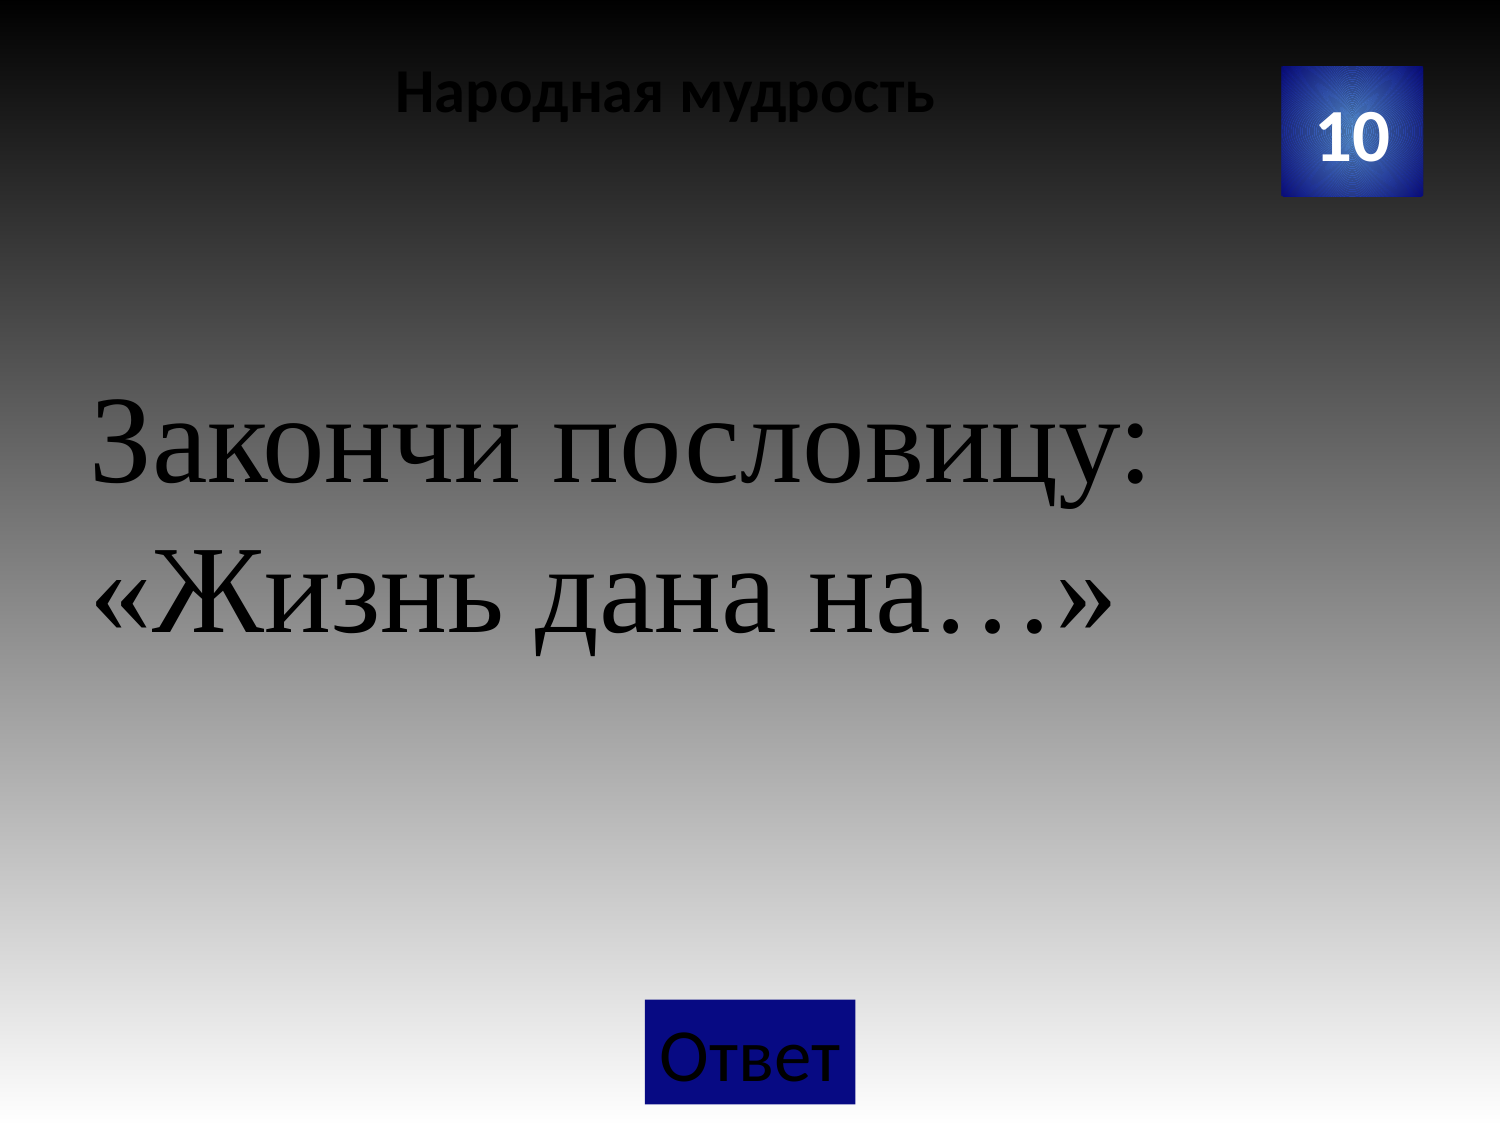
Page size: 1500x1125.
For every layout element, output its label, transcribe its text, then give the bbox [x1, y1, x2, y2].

list Закончи пословицу: «Жизнь дана на…» [75, 349, 1425, 1000]
title Народная мудрость [74, 42, 1258, 231]
text_box 10 [1281, 66, 1424, 197]
